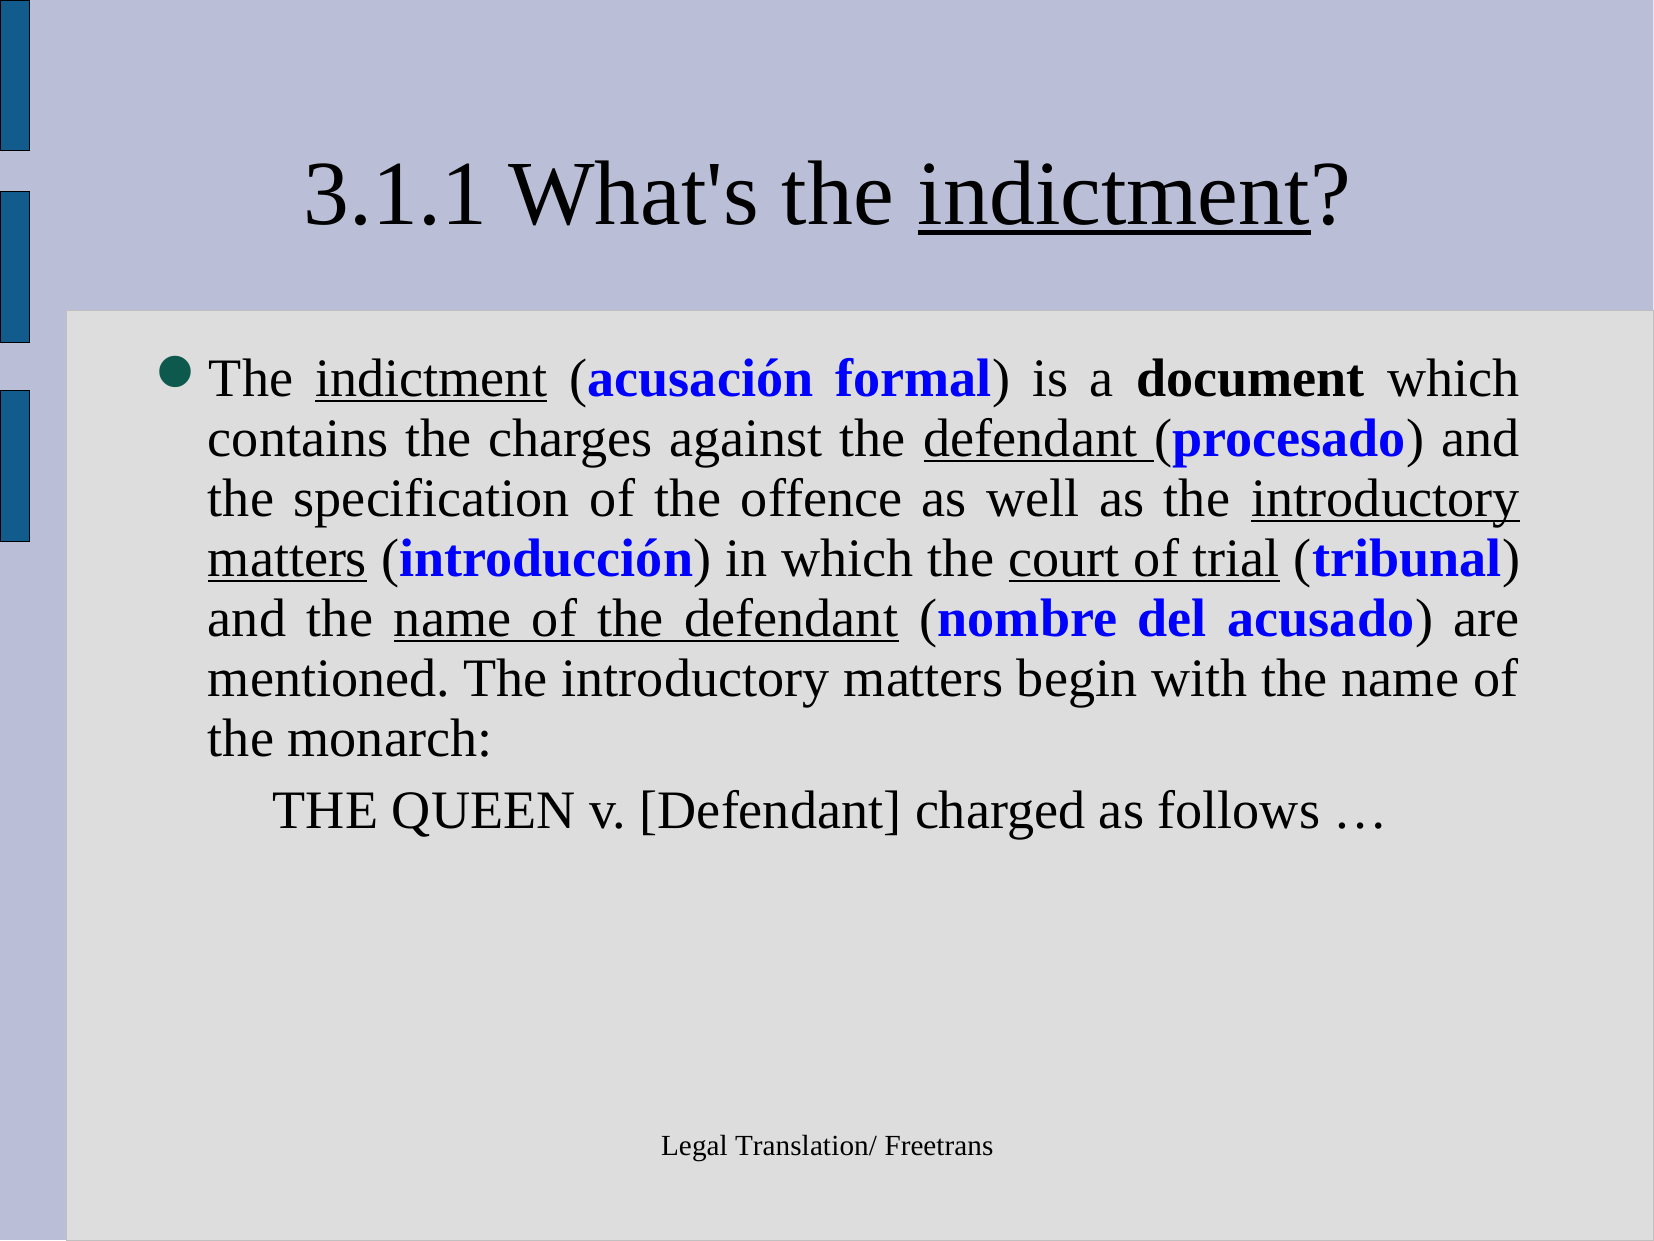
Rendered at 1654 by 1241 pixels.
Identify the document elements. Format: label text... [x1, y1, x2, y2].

text_box 3.1.1 What's the indictment? [121, 99, 1534, 290]
text_box The indictment (acusación formal) is a document which contains the charges against the defendant (procesado) and the specification of the offence as well as the introductory matters (introducción) in which the court of trial (tribunal) and the name of the defendant (nombre del acusado) are mentioned. The introductory matters begin with the name of the monarch: THE QUEEN v. [Defendant] charged as follows … [122, 344, 1535, 1109]
